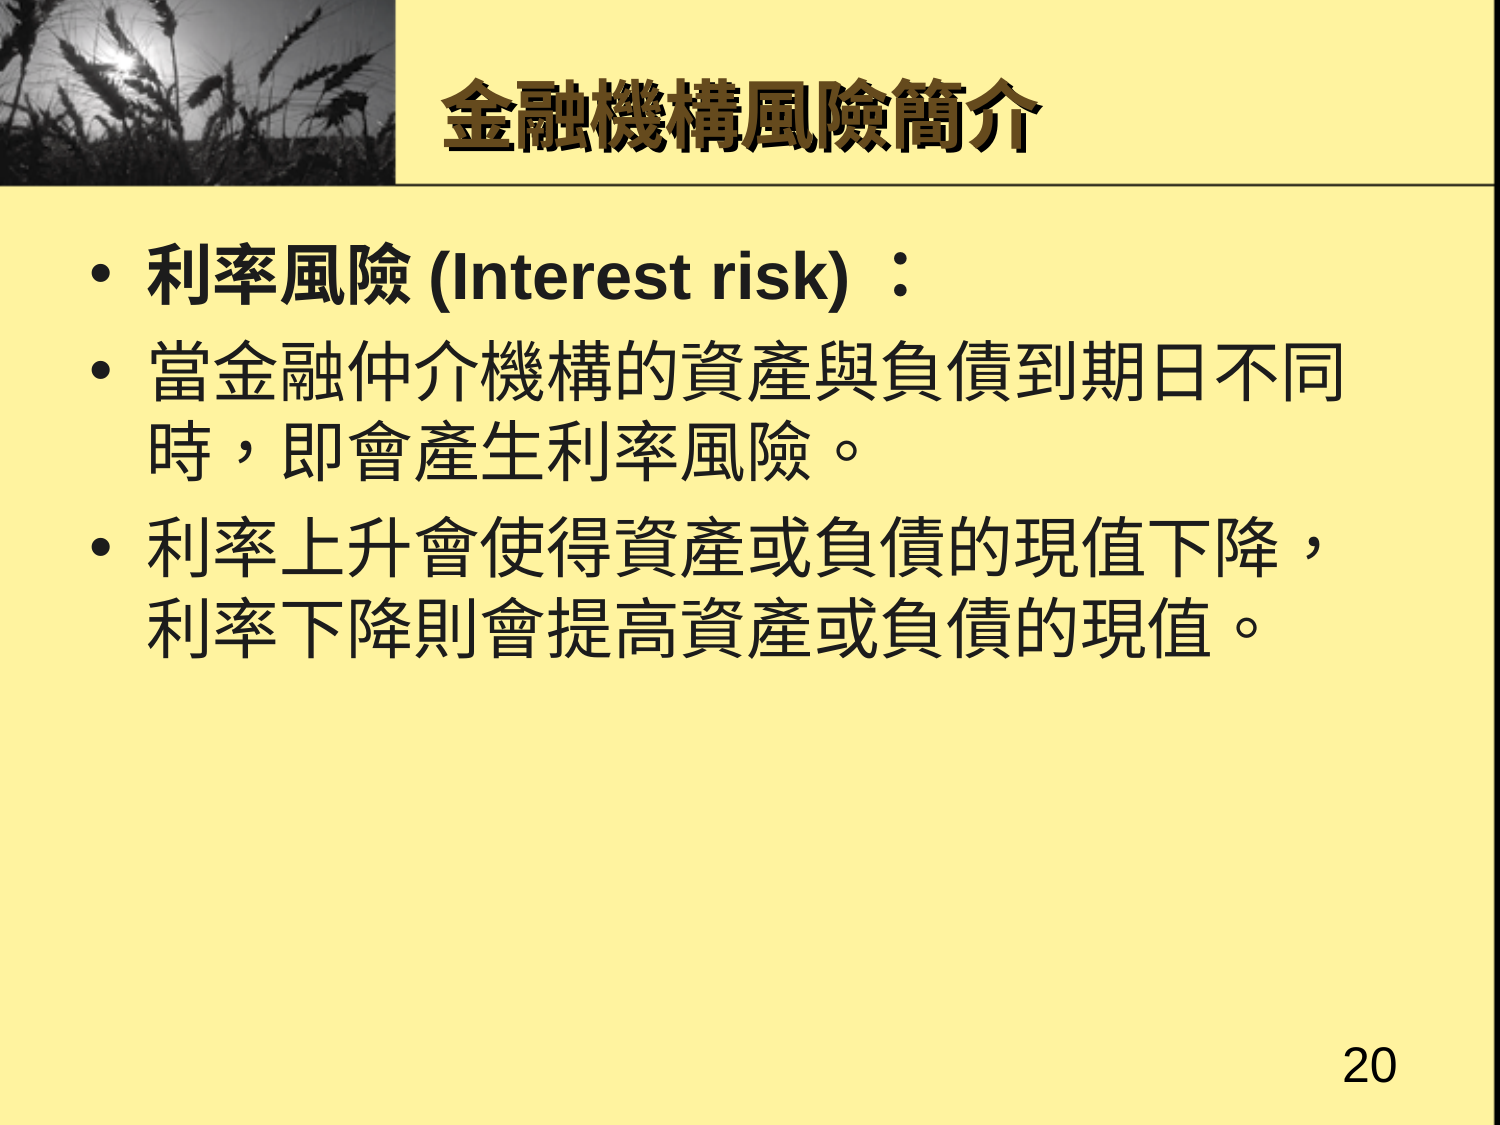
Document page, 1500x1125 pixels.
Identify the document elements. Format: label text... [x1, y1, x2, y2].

title 金融機構風險簡介 [424, 14, 1413, 211]
picture [0, 0, 1500, 1125]
list 利率風險(Interest risk)： 當金融仲介機構的資產與負債到期日不同時，即會產生利率風險。 利率上升會使得資產或負債的現值下降，利率下降則會提高資產或負債的現值。 [75, 224, 1413, 976]
